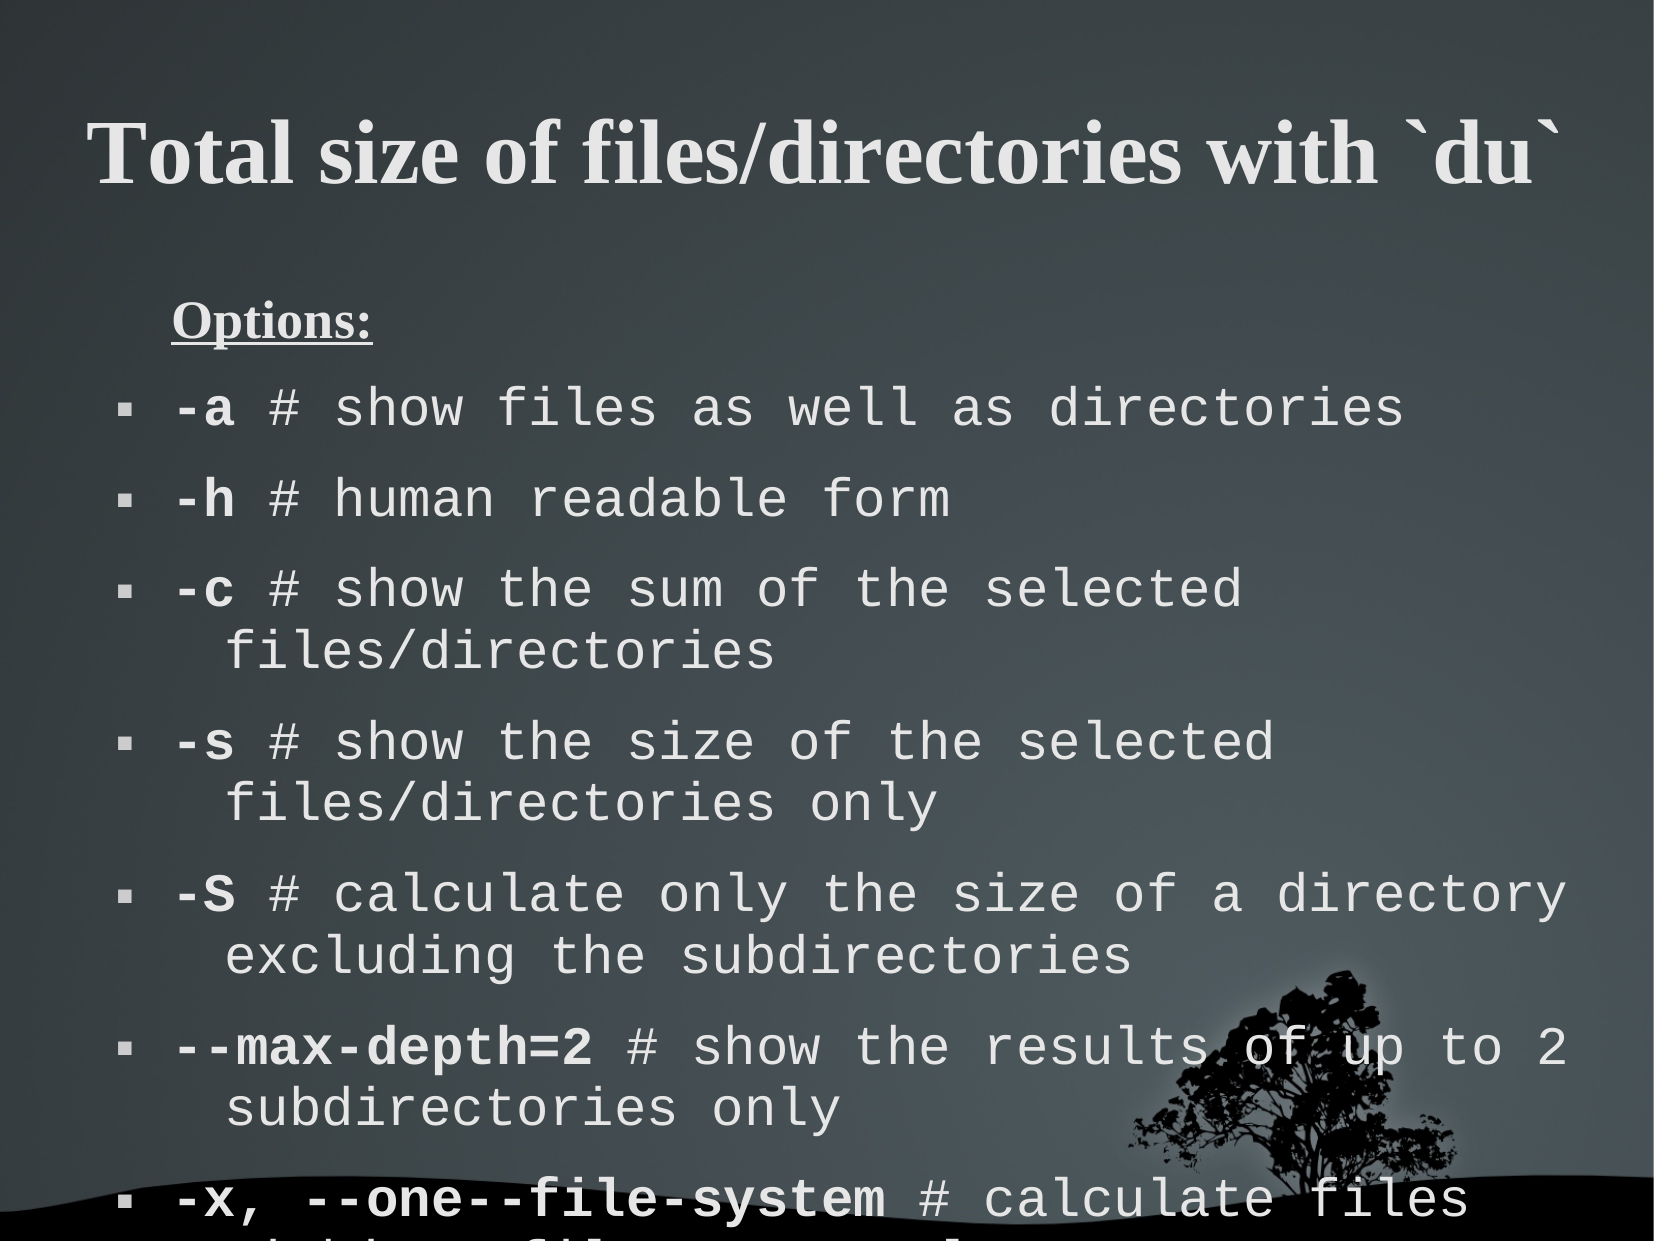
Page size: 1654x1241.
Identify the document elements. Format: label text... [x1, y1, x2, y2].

list Options: -a # show files as well as directories -h # human readable form -c # show the sum of the selected files/directories -s # show the size of the selected files/directories only -S # calculate only the size of a directory excluding the subdirectories --max-depth=2 # show the results of up to 2 subdirectories only -x, --one--file-system # calculate files within a filesystem only [82, 290, 1571, 1109]
picture [0, 0, 1654, 1241]
title Total size of files/directories with `du` [82, 33, 1571, 273]
